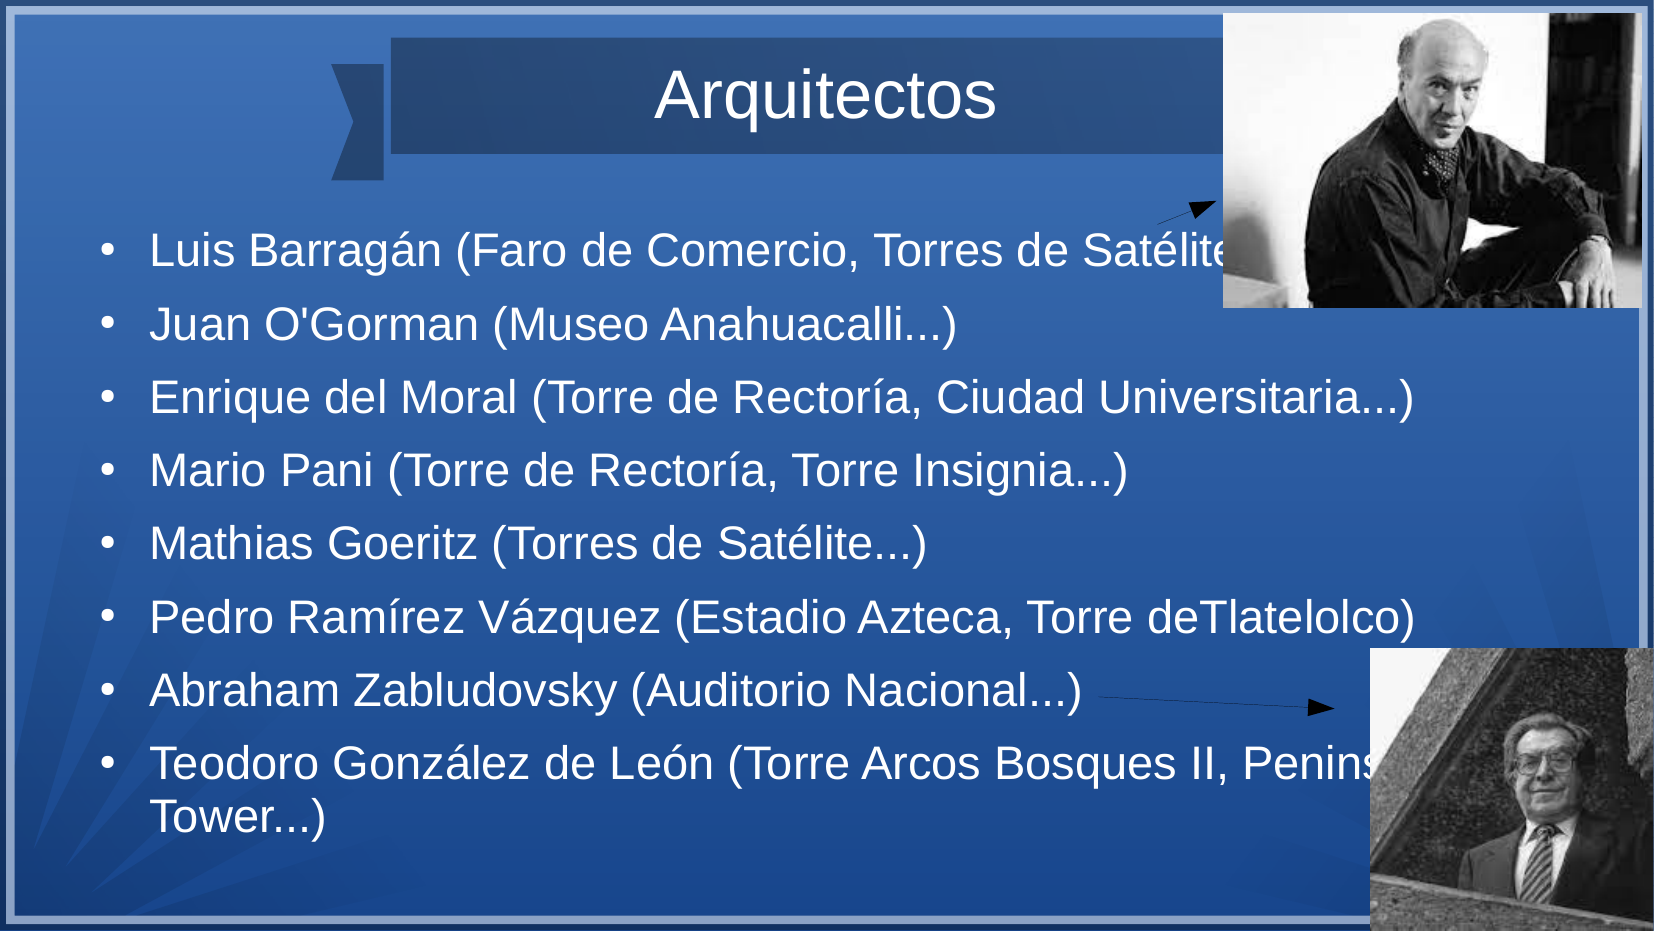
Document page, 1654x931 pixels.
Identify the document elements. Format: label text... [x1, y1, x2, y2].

title Arquitectos [389, 35, 1223, 154]
list Luis Barragán (Faro de Comercio, Torres de Satélite...) Juan O'Gorman (Museo Anahuacalli...) Enrique del Moral (Torre de Rectoría, Ciudad Universitaria...) Mario Pani (Torre de Rectoría, Torre Insignia...) Mathias Goeritz (Torres de Satélite...) Pedro Ramírez Vázquez (Estadio Azteca, Torre deTlatelolco) Abraham Zabludovsky (Auditorio Nacional...) Teodoro González de León (Torre Arcos Bosques II, Peninsula Tower...) [82, 224, 1571, 848]
picture [1370, 648, 1654, 931]
picture [1223, 13, 1642, 308]
